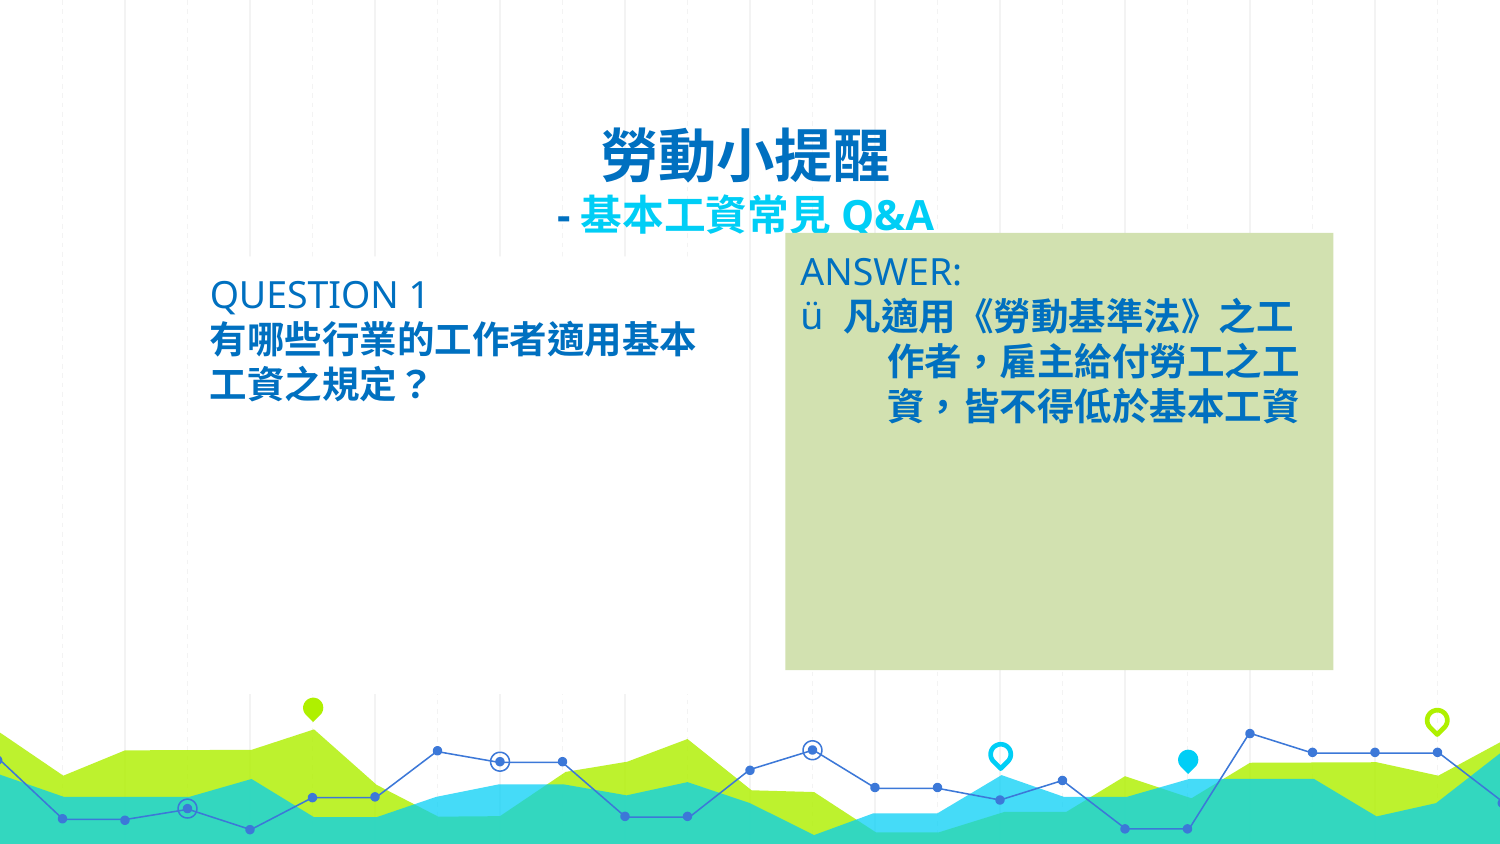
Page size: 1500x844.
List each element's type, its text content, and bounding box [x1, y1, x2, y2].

title 勞動小提醒 -基本工資常見Q&A [171, 103, 1320, 222]
list QUESTION 1 有哪些行業的工作者適用基本工資之規定？ [194, 256, 743, 694]
list ANSWER: 凡適用《勞動基準法》之工作者，雇主給付勞工之工資，皆不得低於基本工資 [785, 232, 1334, 671]
